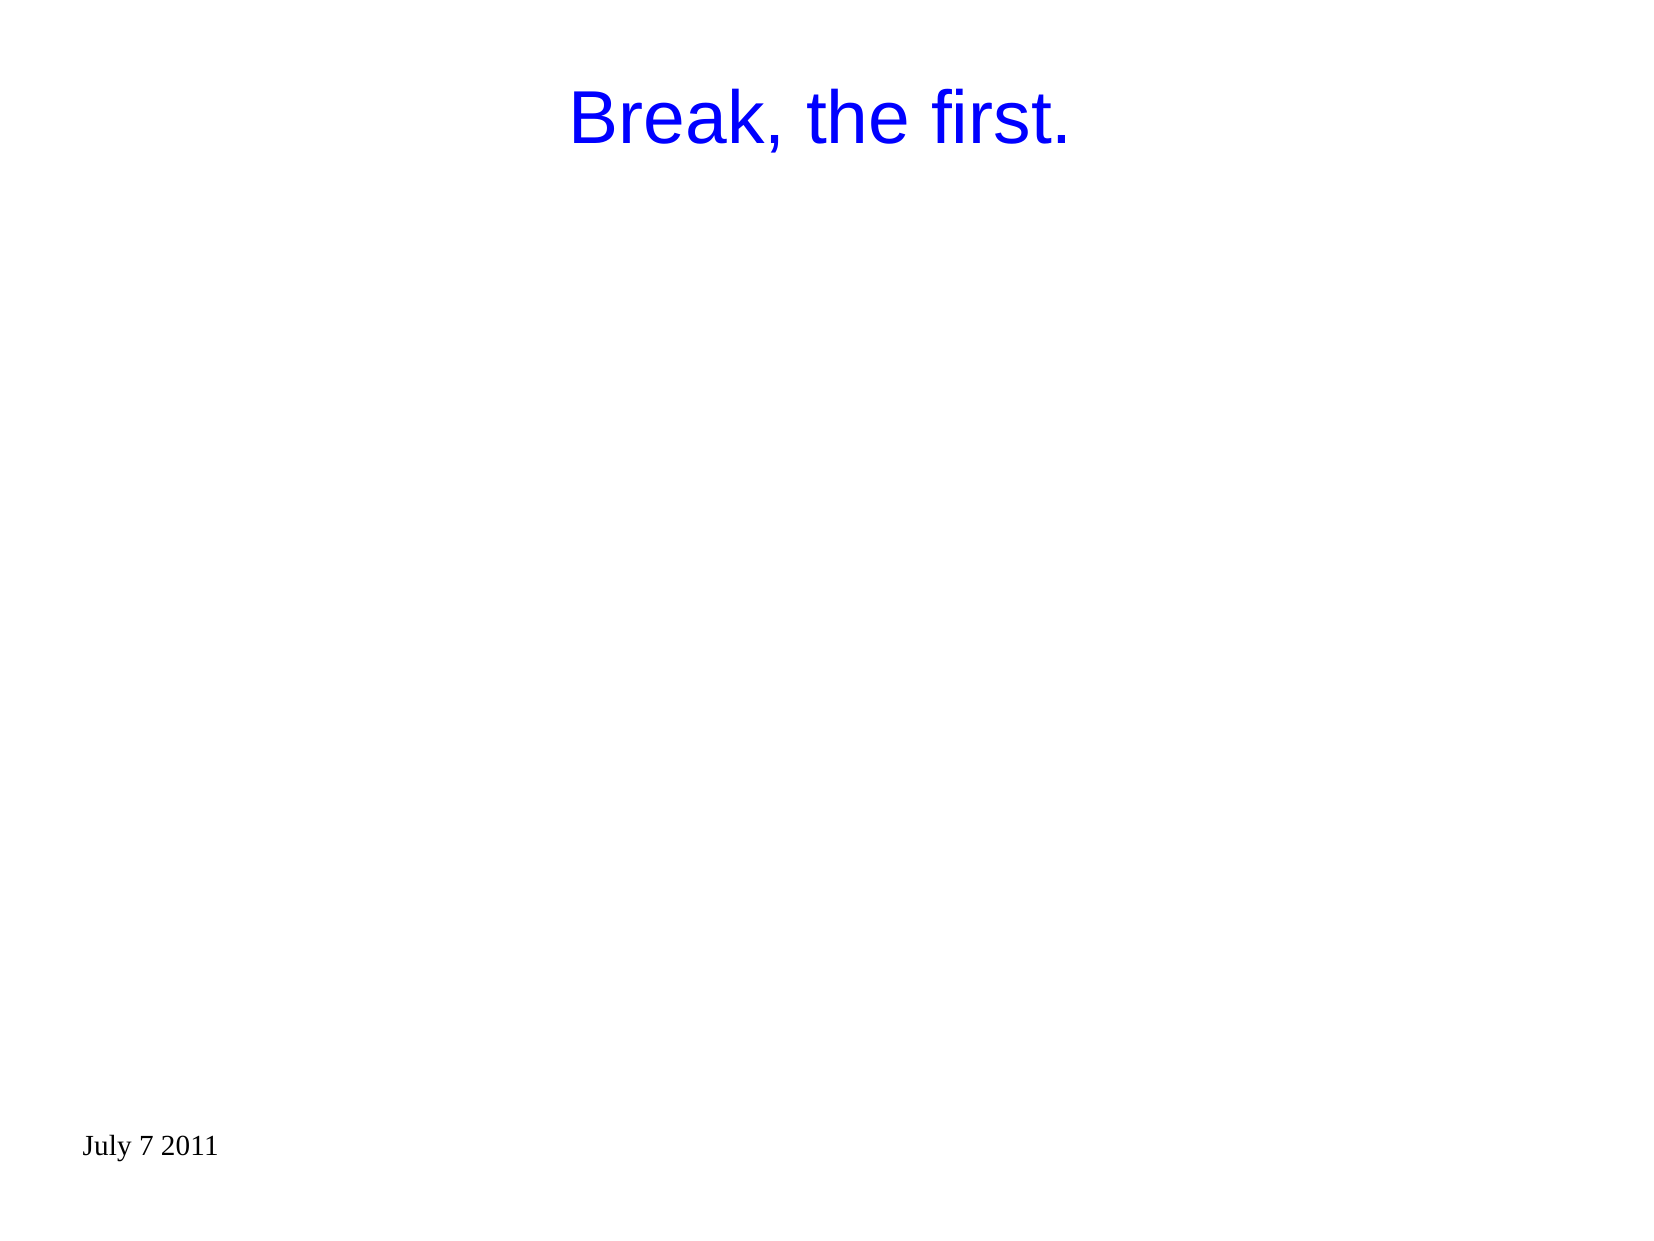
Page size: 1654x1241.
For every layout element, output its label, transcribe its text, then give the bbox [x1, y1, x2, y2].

title Break, the first. [76, 58, 1565, 178]
